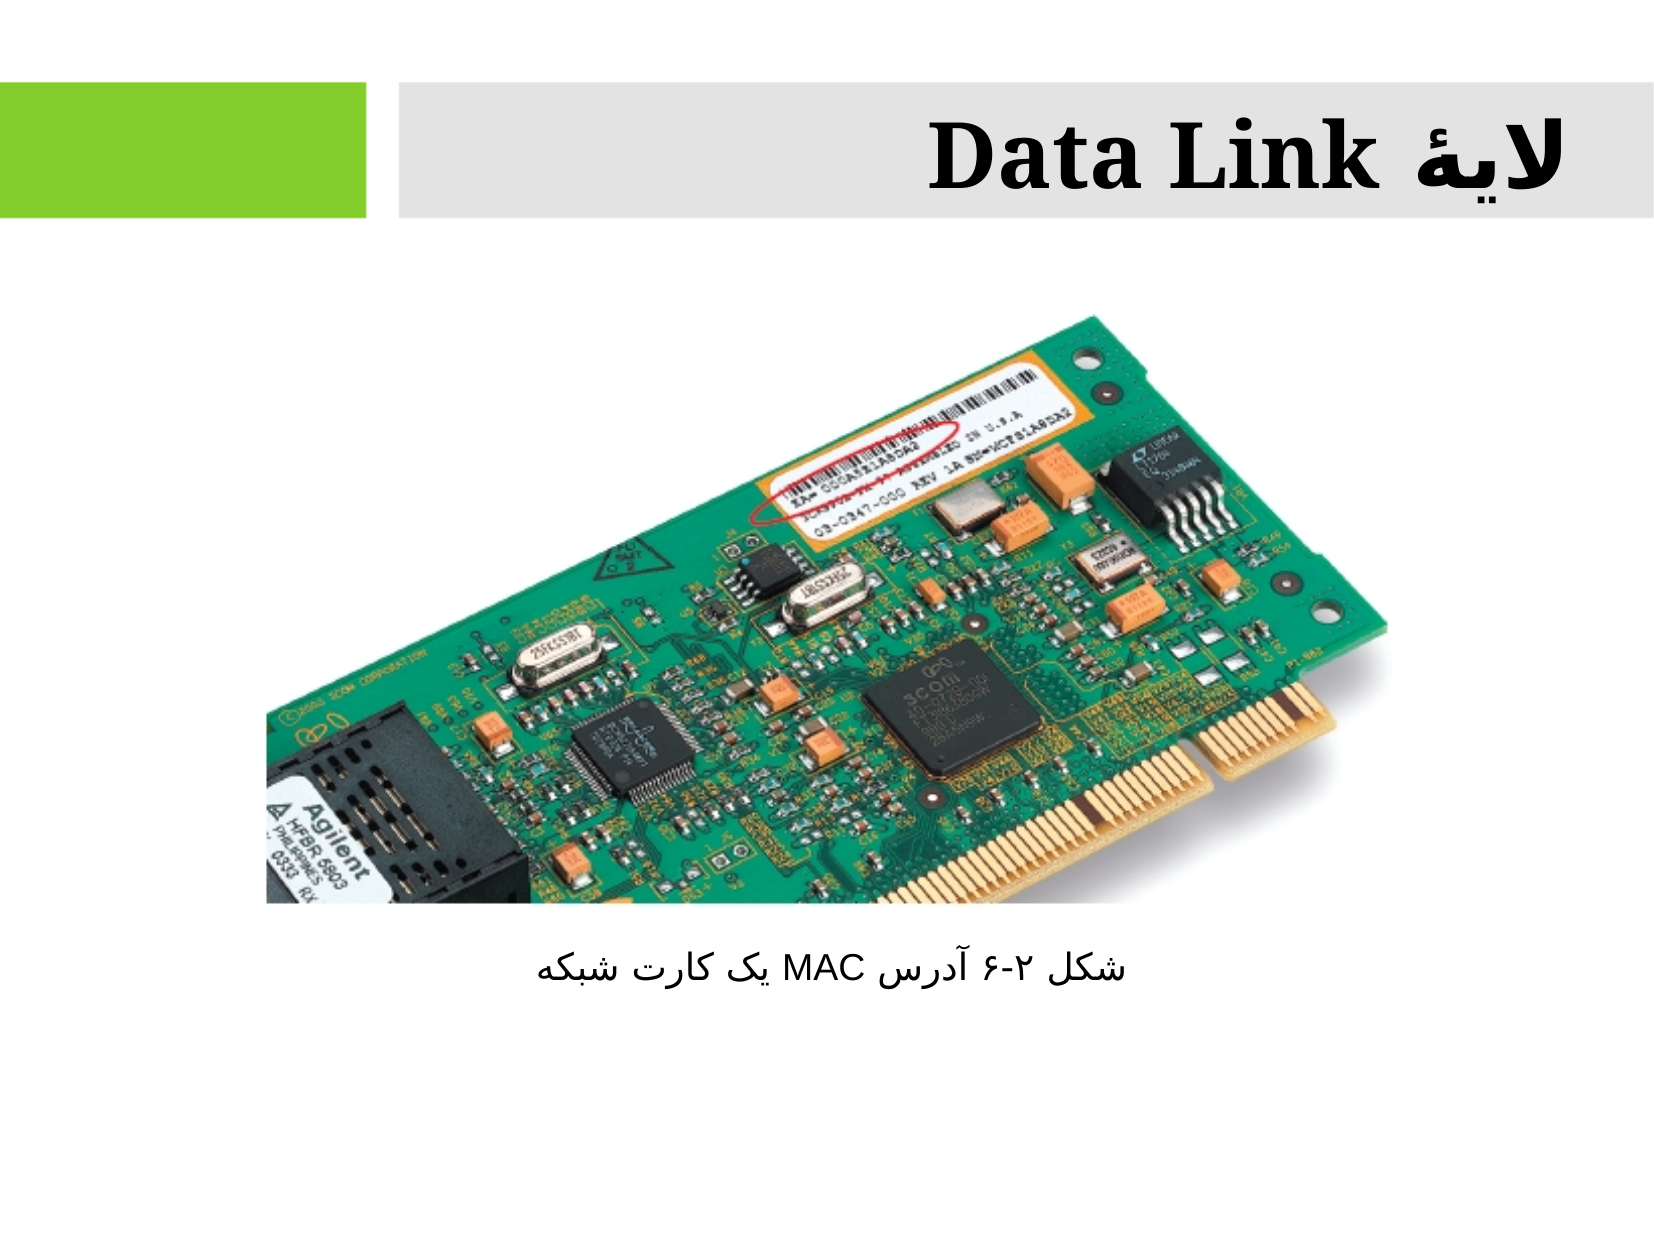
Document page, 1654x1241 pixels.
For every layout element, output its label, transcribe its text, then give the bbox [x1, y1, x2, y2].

title لایهٔ Data Link [82, 49, 1571, 257]
text_box [263, 297, 1402, 916]
picture [0, 0, 1654, 1241]
text_box شکل ۲-۶ آدرس MAC یک کارت شبکه [513, 935, 1186, 996]
